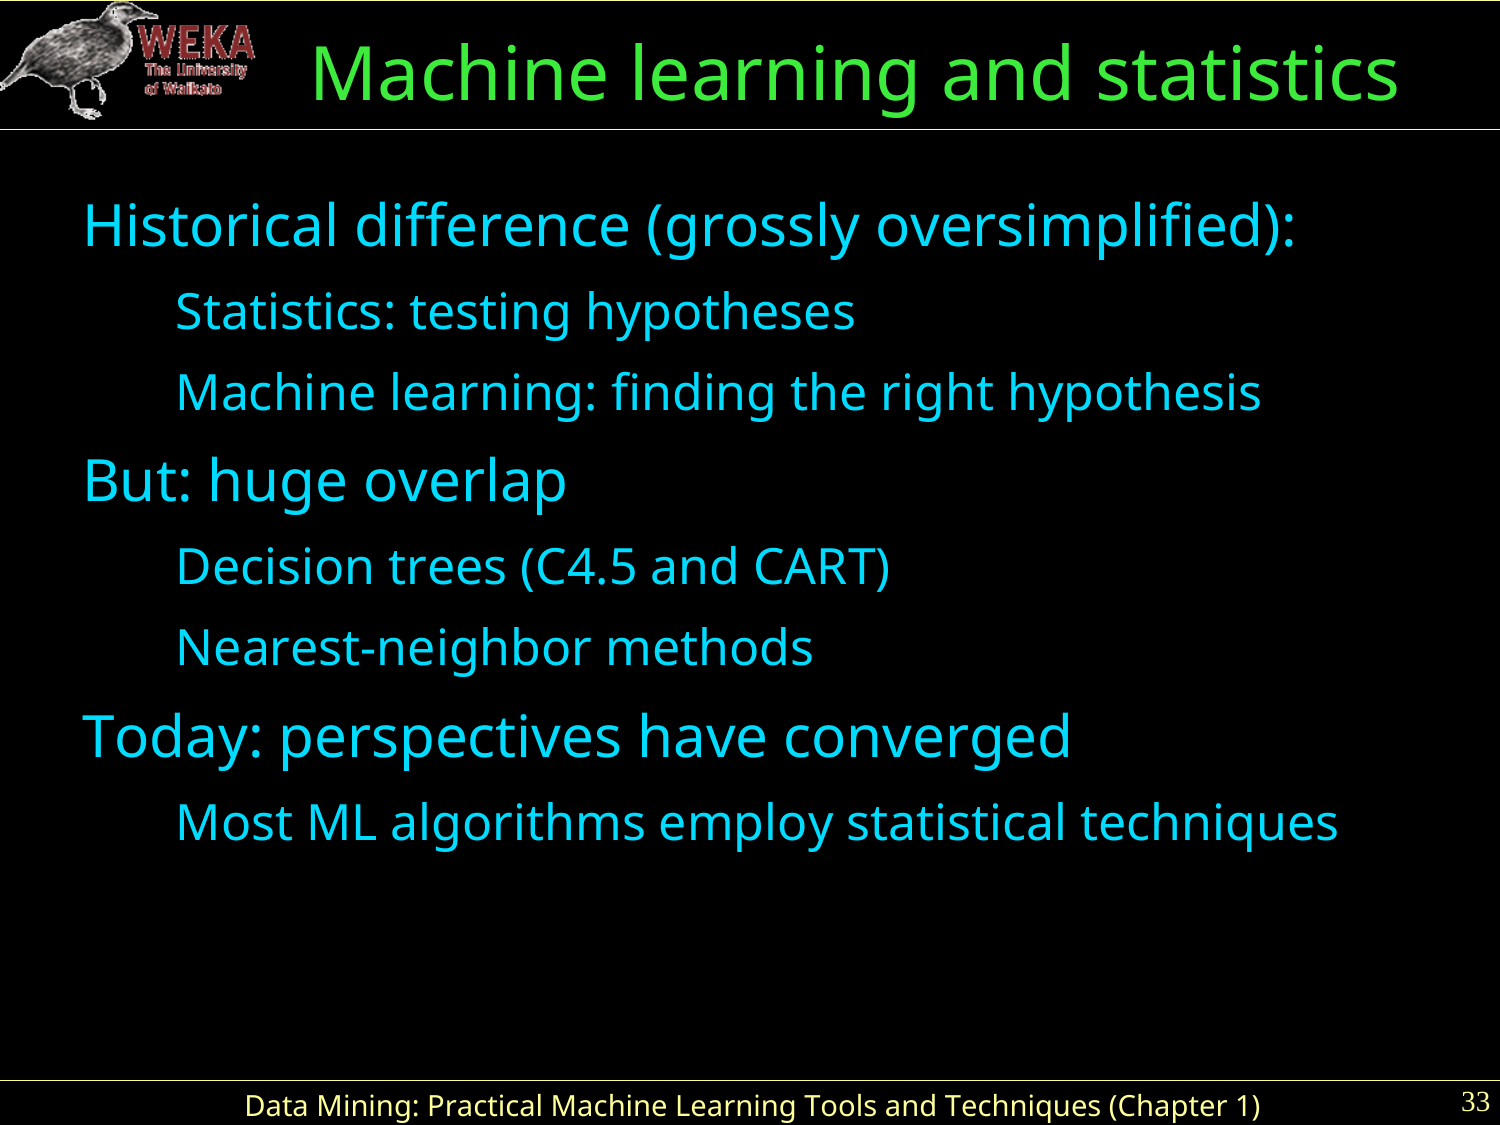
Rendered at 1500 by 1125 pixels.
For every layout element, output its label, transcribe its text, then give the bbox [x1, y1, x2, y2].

list Historical difference (grossly oversimplified): Statistics: testing hypotheses Machine learning: finding the right hypothesis But: huge overlap Decision trees (C4.5 and CART) Nearest-neighbor methods Today: perspectives have converged Most ML algorithms employ statistical techniques [67, 177, 1418, 1108]
picture [0, 1, 266, 129]
title Machine learning and statistics [295, 0, 1500, 173]
